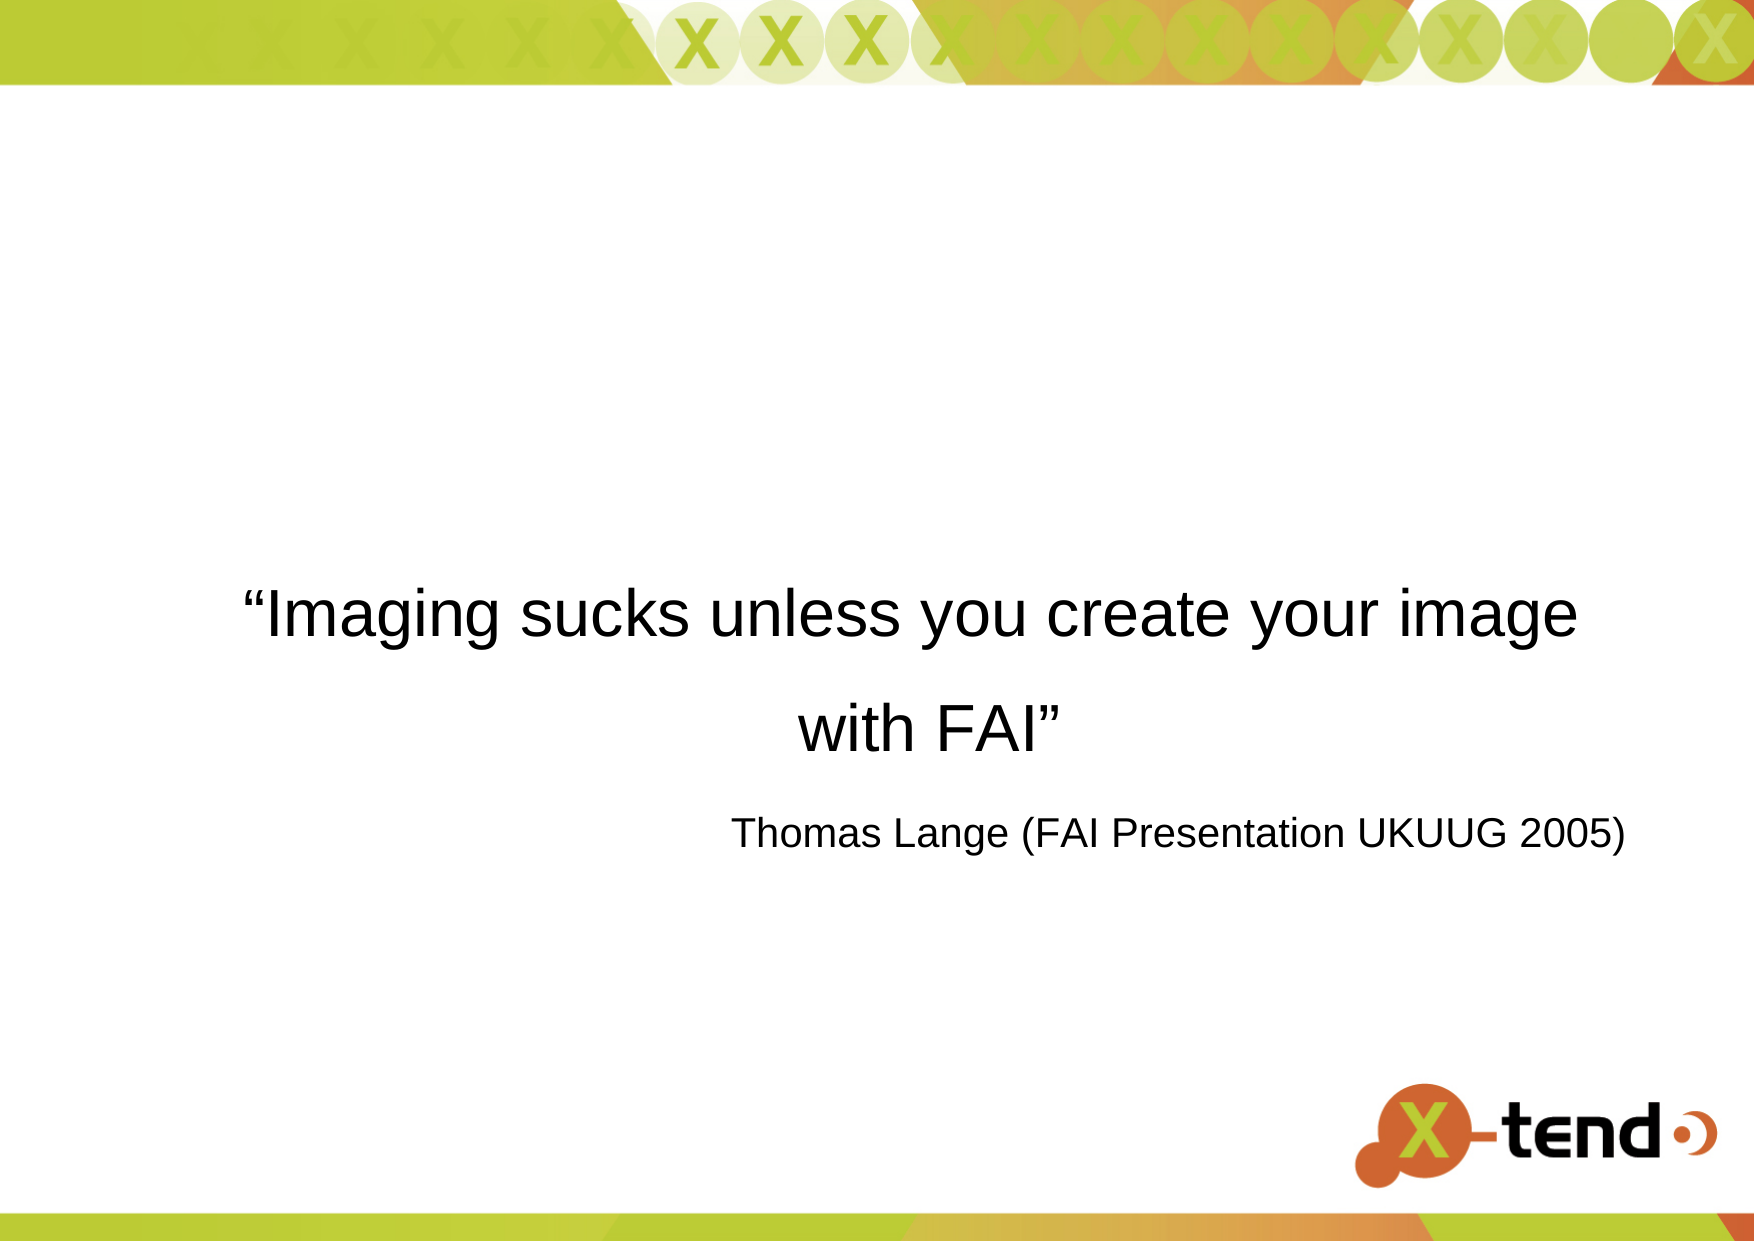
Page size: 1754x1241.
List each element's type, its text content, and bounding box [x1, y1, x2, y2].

picture [0, 0, 1754, 1241]
subtitle “Imaging sucks unless you create your image with FAI” Thomas Lange (FAI Presentation UKUUG 2005) [161, 266, 1627, 1127]
